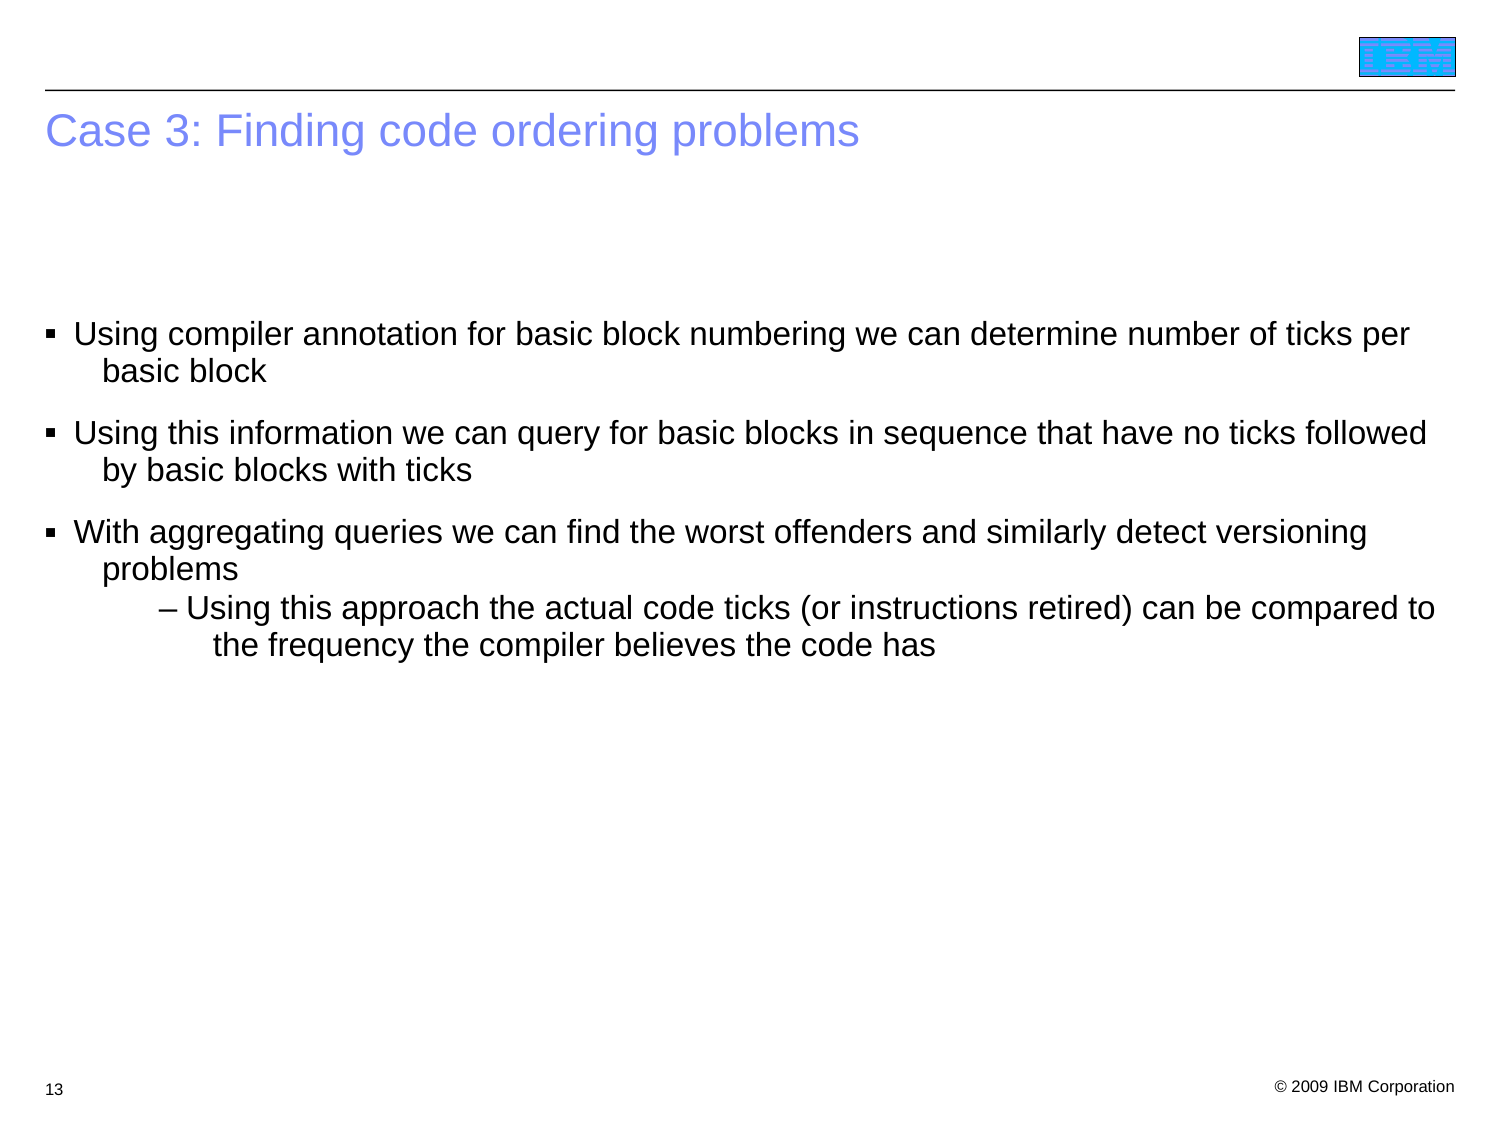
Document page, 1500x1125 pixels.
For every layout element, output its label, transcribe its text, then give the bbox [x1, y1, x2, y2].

list Using compiler annotation for basic block numbering we can determine number of ticks per basic block Using this information we can query for basic blocks in sequence that have no ticks followed by basic blocks with ticks With aggregating queries we can find the worst offenders and similarly detect versioning problems Using this approach the actual code ticks (or instructions retired) can be compared to the frequency the compiler believes the code has [30, 307, 1456, 1058]
title Case 3: Finding code ordering problems [30, 97, 1456, 218]
